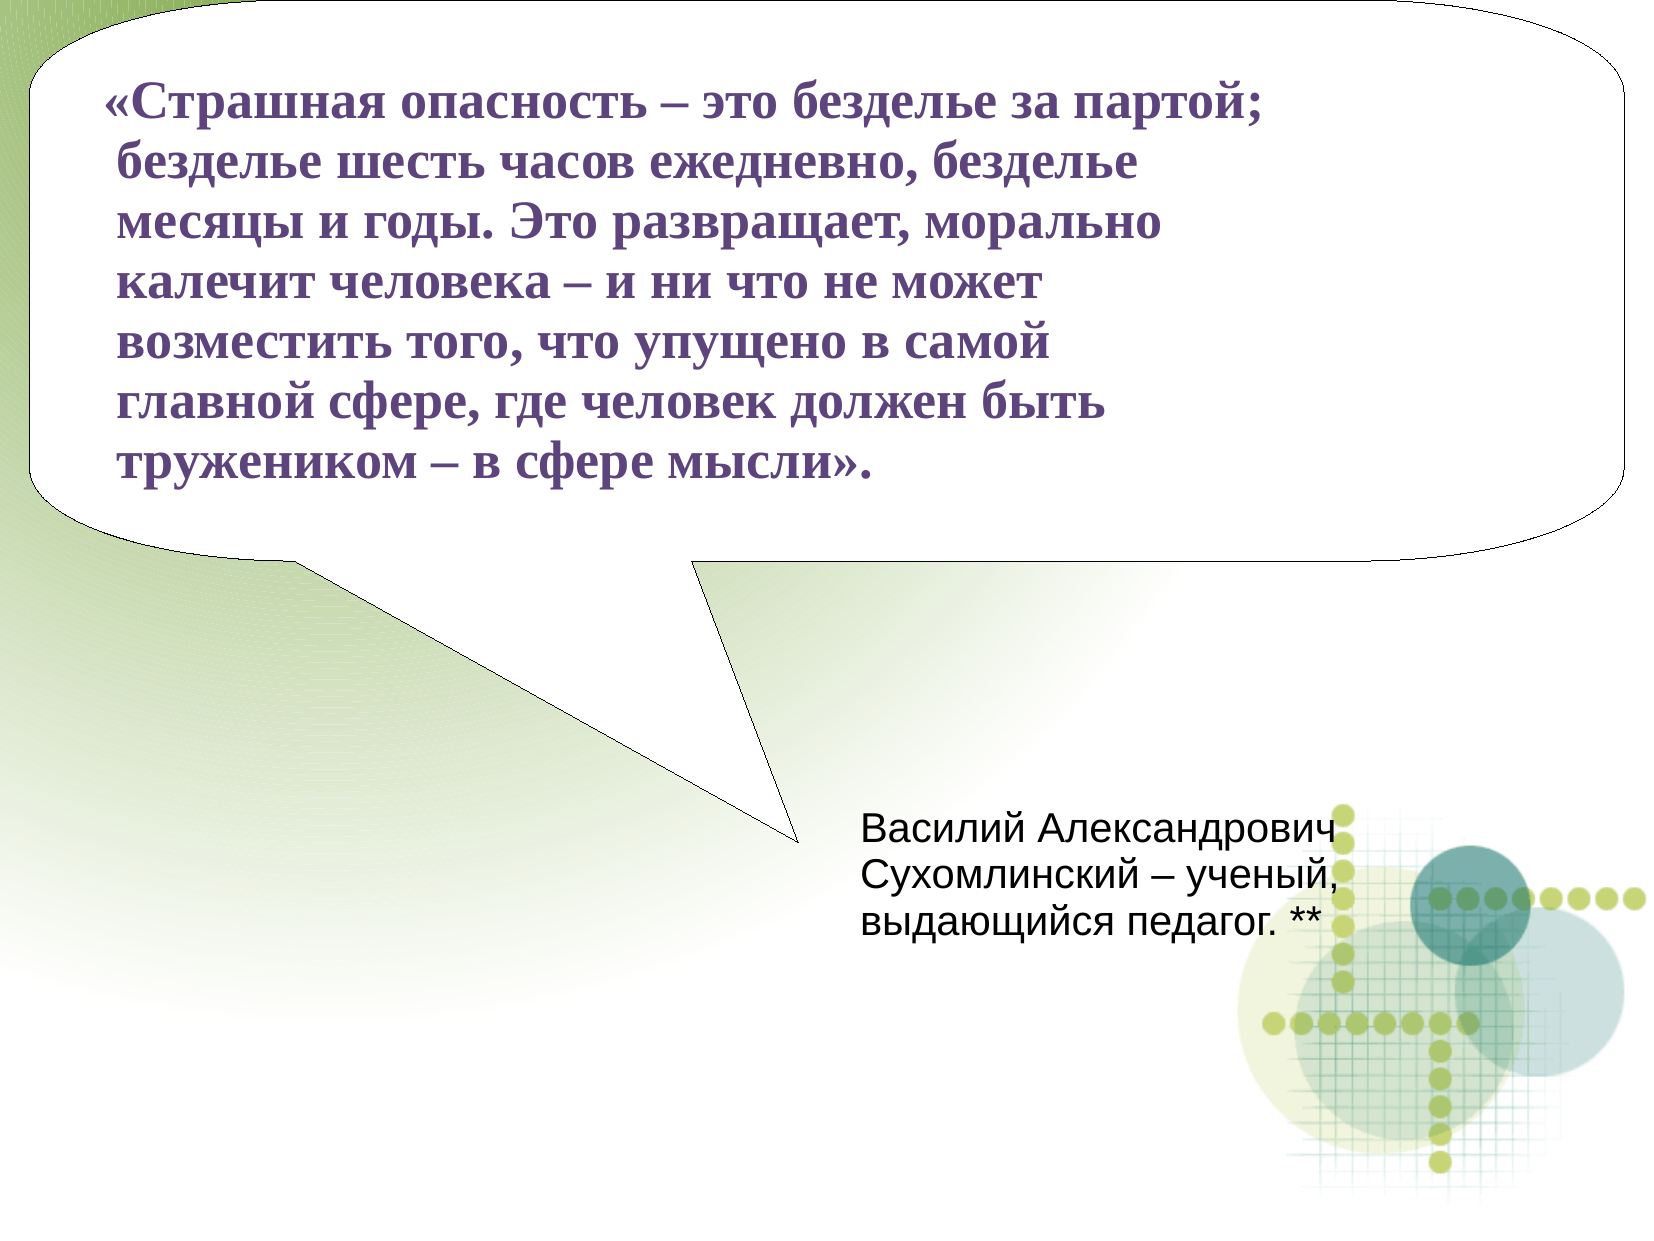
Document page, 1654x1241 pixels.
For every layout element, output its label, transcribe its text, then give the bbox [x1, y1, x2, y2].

text_box «Страшная опасность – это безделье за партой; безделье шесть часов ежедневно, безделье месяцы и годы. Это развращает, морально калечит человека – и ни что не может возместить того, что упущено в самой главной сфере, где человек должен быть тружеником – в сфере мысли». [29, 0, 1625, 843]
picture [1224, 792, 1654, 1211]
text_box Василий Александрович Сухомлинский – ученый, выдающийся педагог. ** [845, 797, 1477, 1034]
